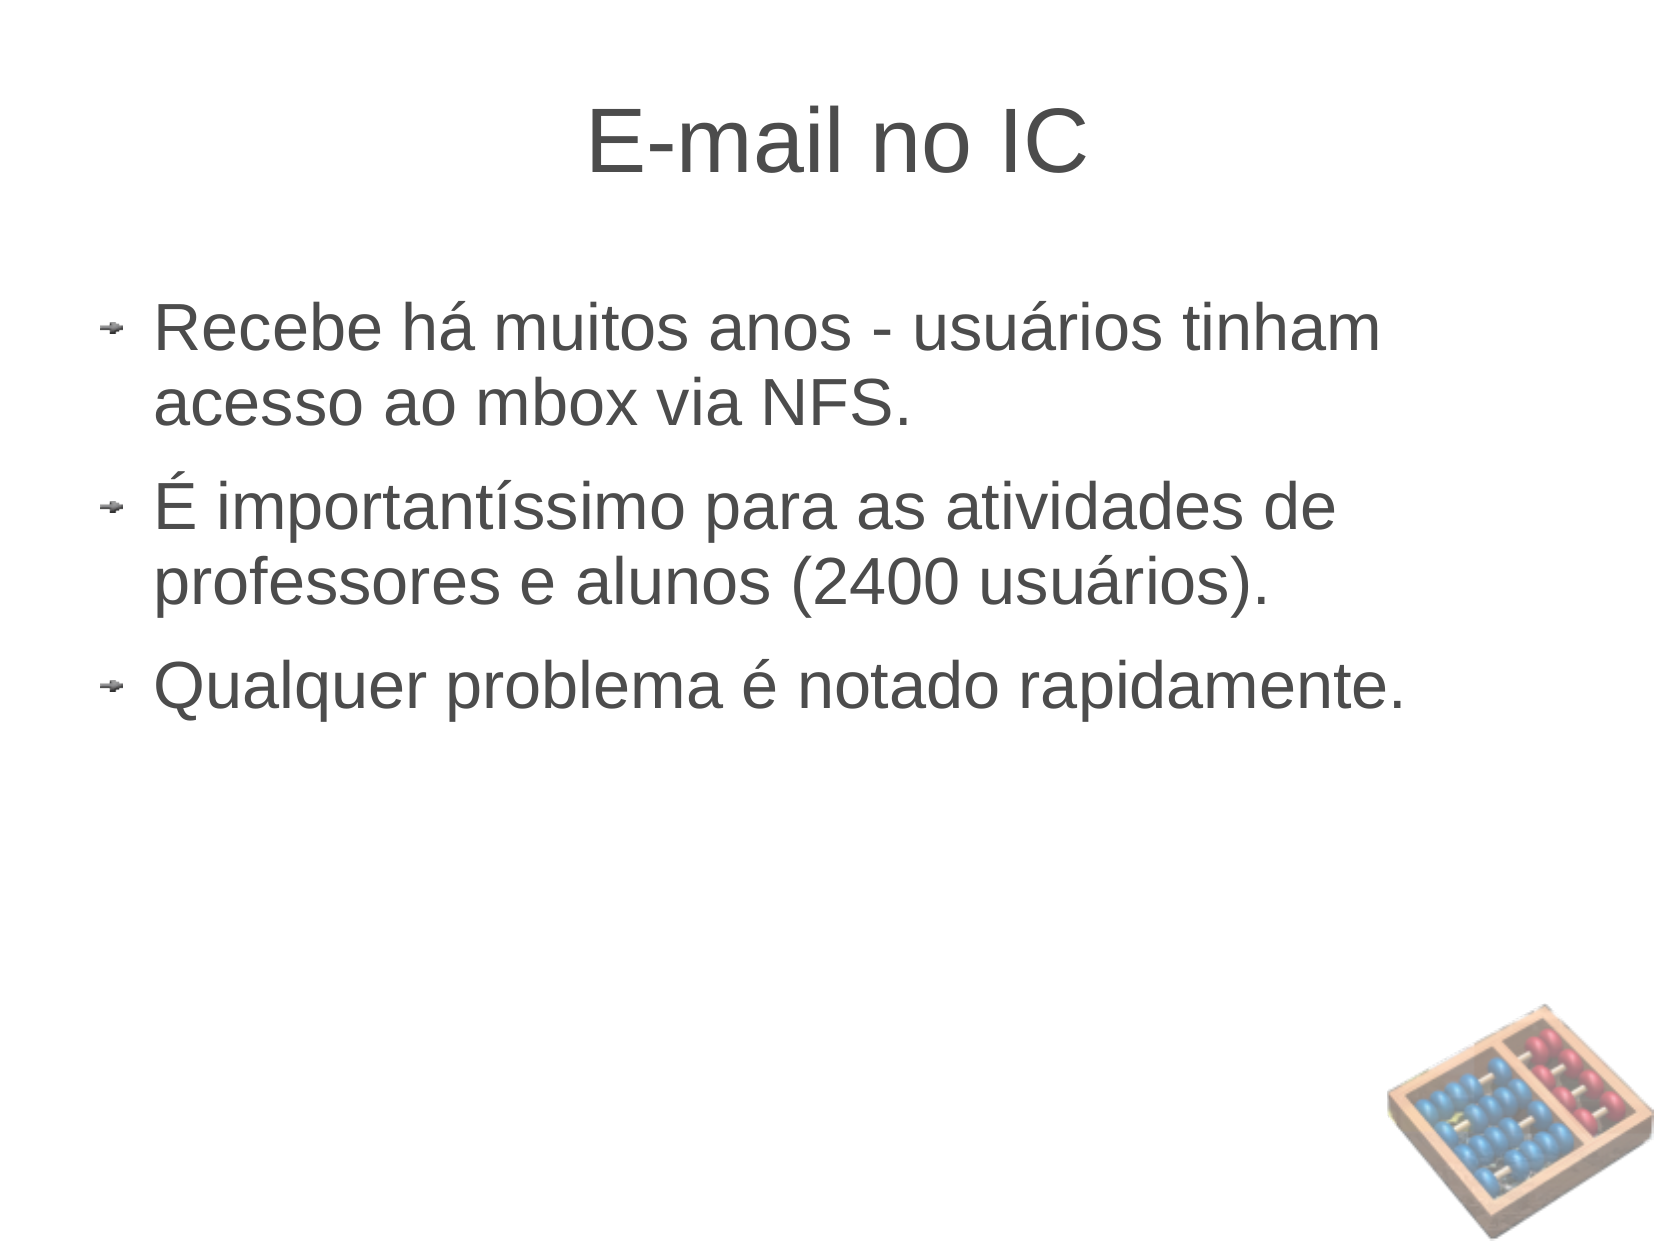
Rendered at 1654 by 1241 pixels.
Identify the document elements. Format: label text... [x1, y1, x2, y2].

title E-mail no IC [75, 37, 1601, 245]
list Recebe há muitos anos - usuários tinham acesso ao mbox via NFS. É importantíssimo para as atividades de professores e alunos (2400 usuários). Qualquer problema é notado rapidamente. [82, 290, 1571, 1109]
